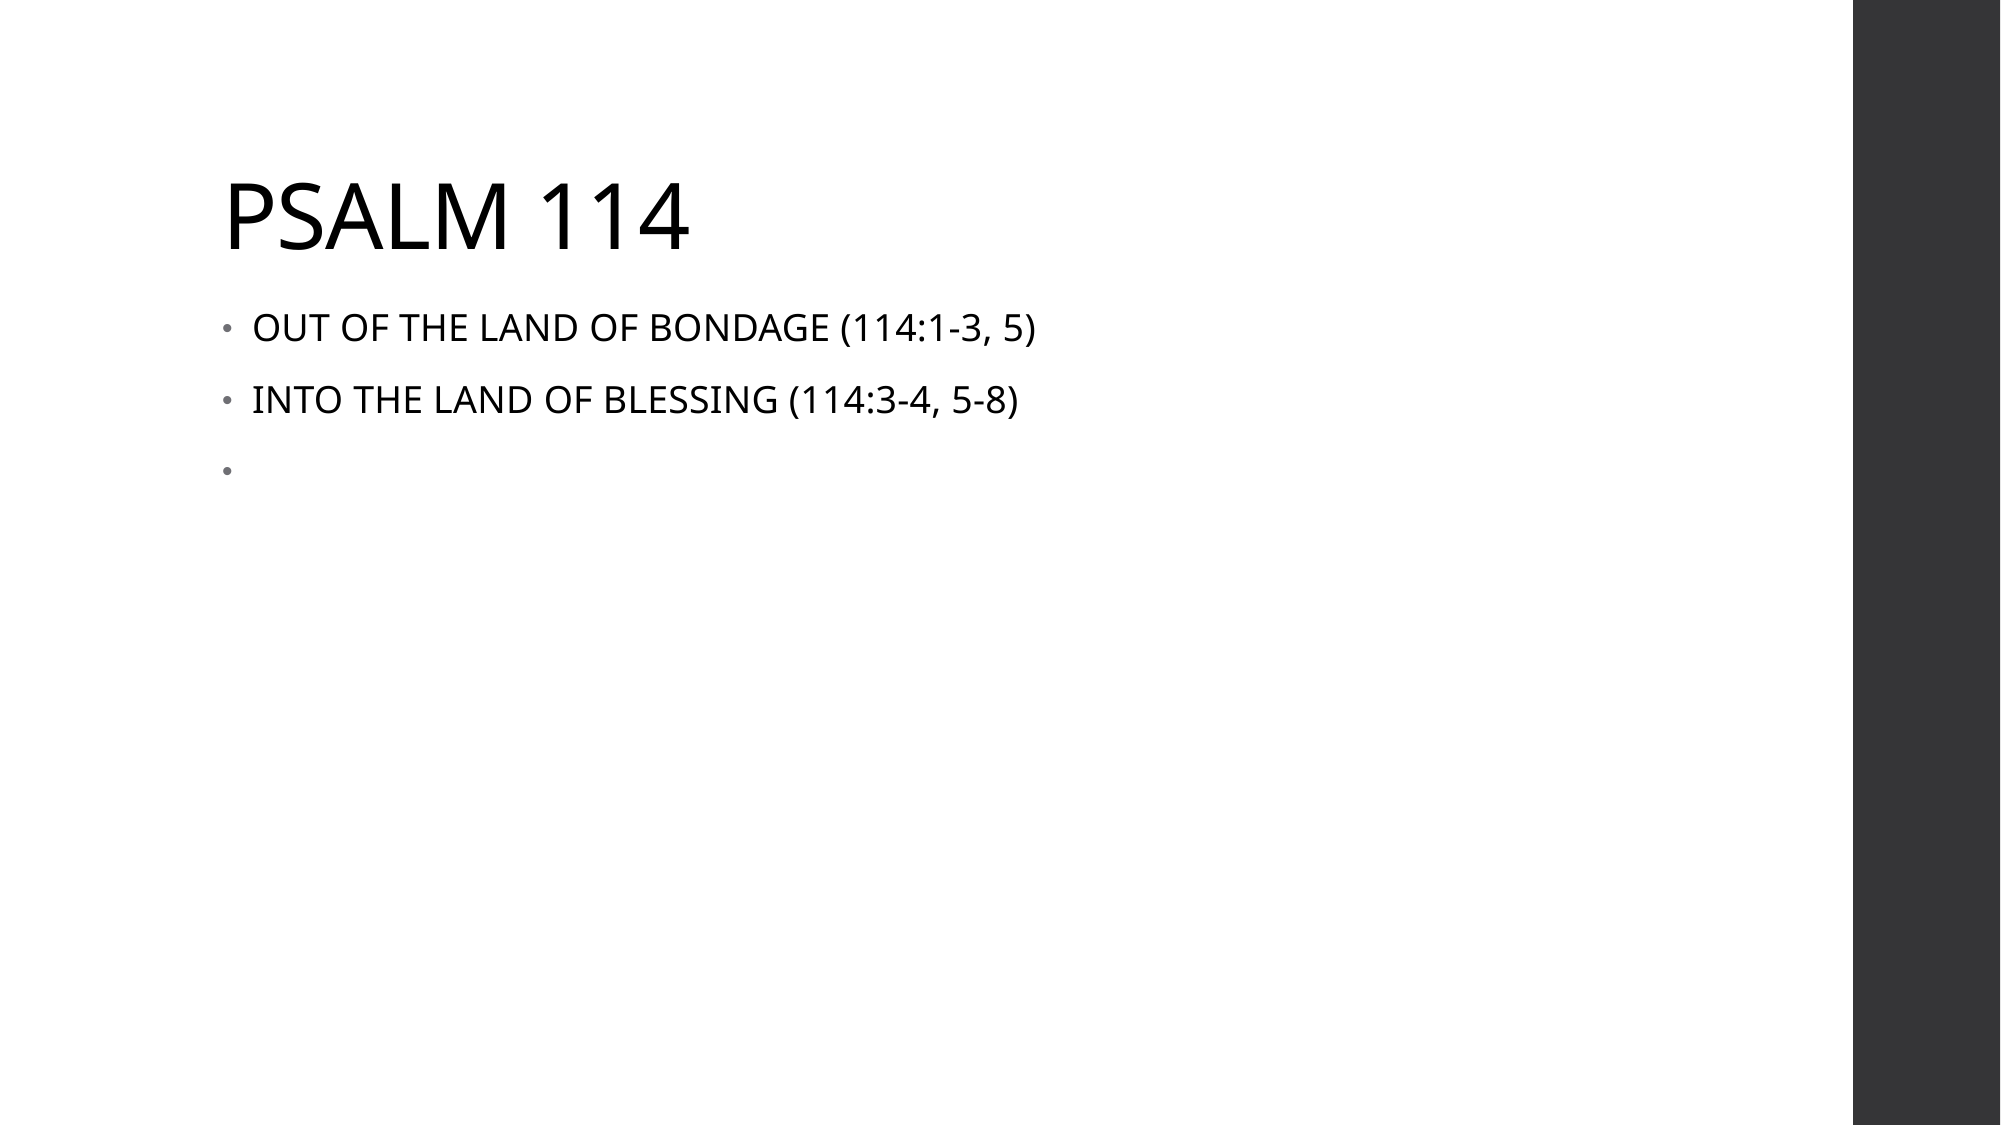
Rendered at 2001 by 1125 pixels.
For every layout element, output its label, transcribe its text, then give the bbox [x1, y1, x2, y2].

title PSALM 114 [206, 60, 1797, 278]
list OUT OF THE LAND OF BONDAGE (114:1-3, 5) INTO THE LAND OF BLESSING (114:3-4, 5-8) [206, 299, 1617, 1014]
